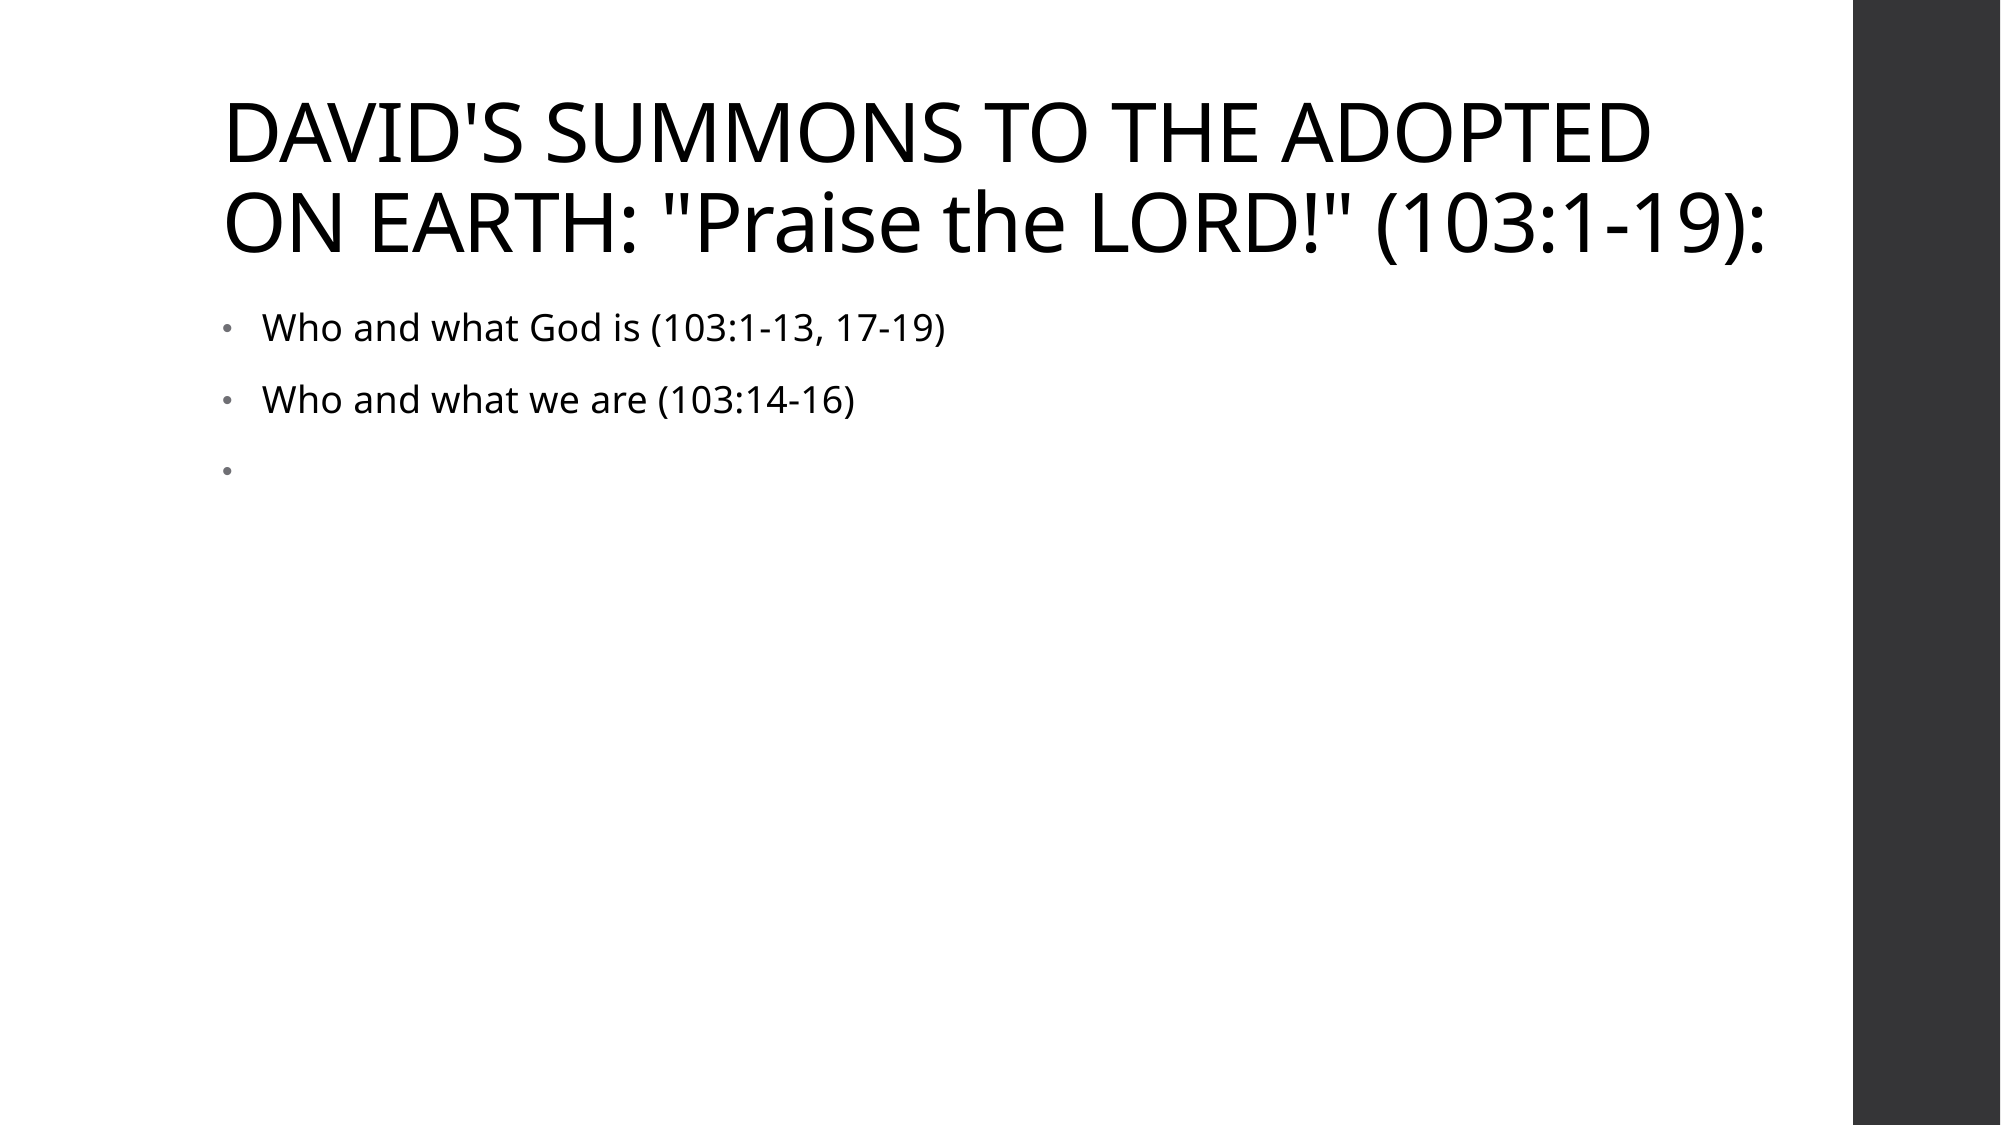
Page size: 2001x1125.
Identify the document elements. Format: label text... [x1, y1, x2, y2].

list Who and what God is (103:1-13, 17-19) Who and what we are (103:14-16) [206, 299, 1617, 1014]
title DAVID'S SUMMONS TO THE ADOPTED ON EARTH: "Praise the LORD!" (103:1-19): [206, 60, 1797, 278]
